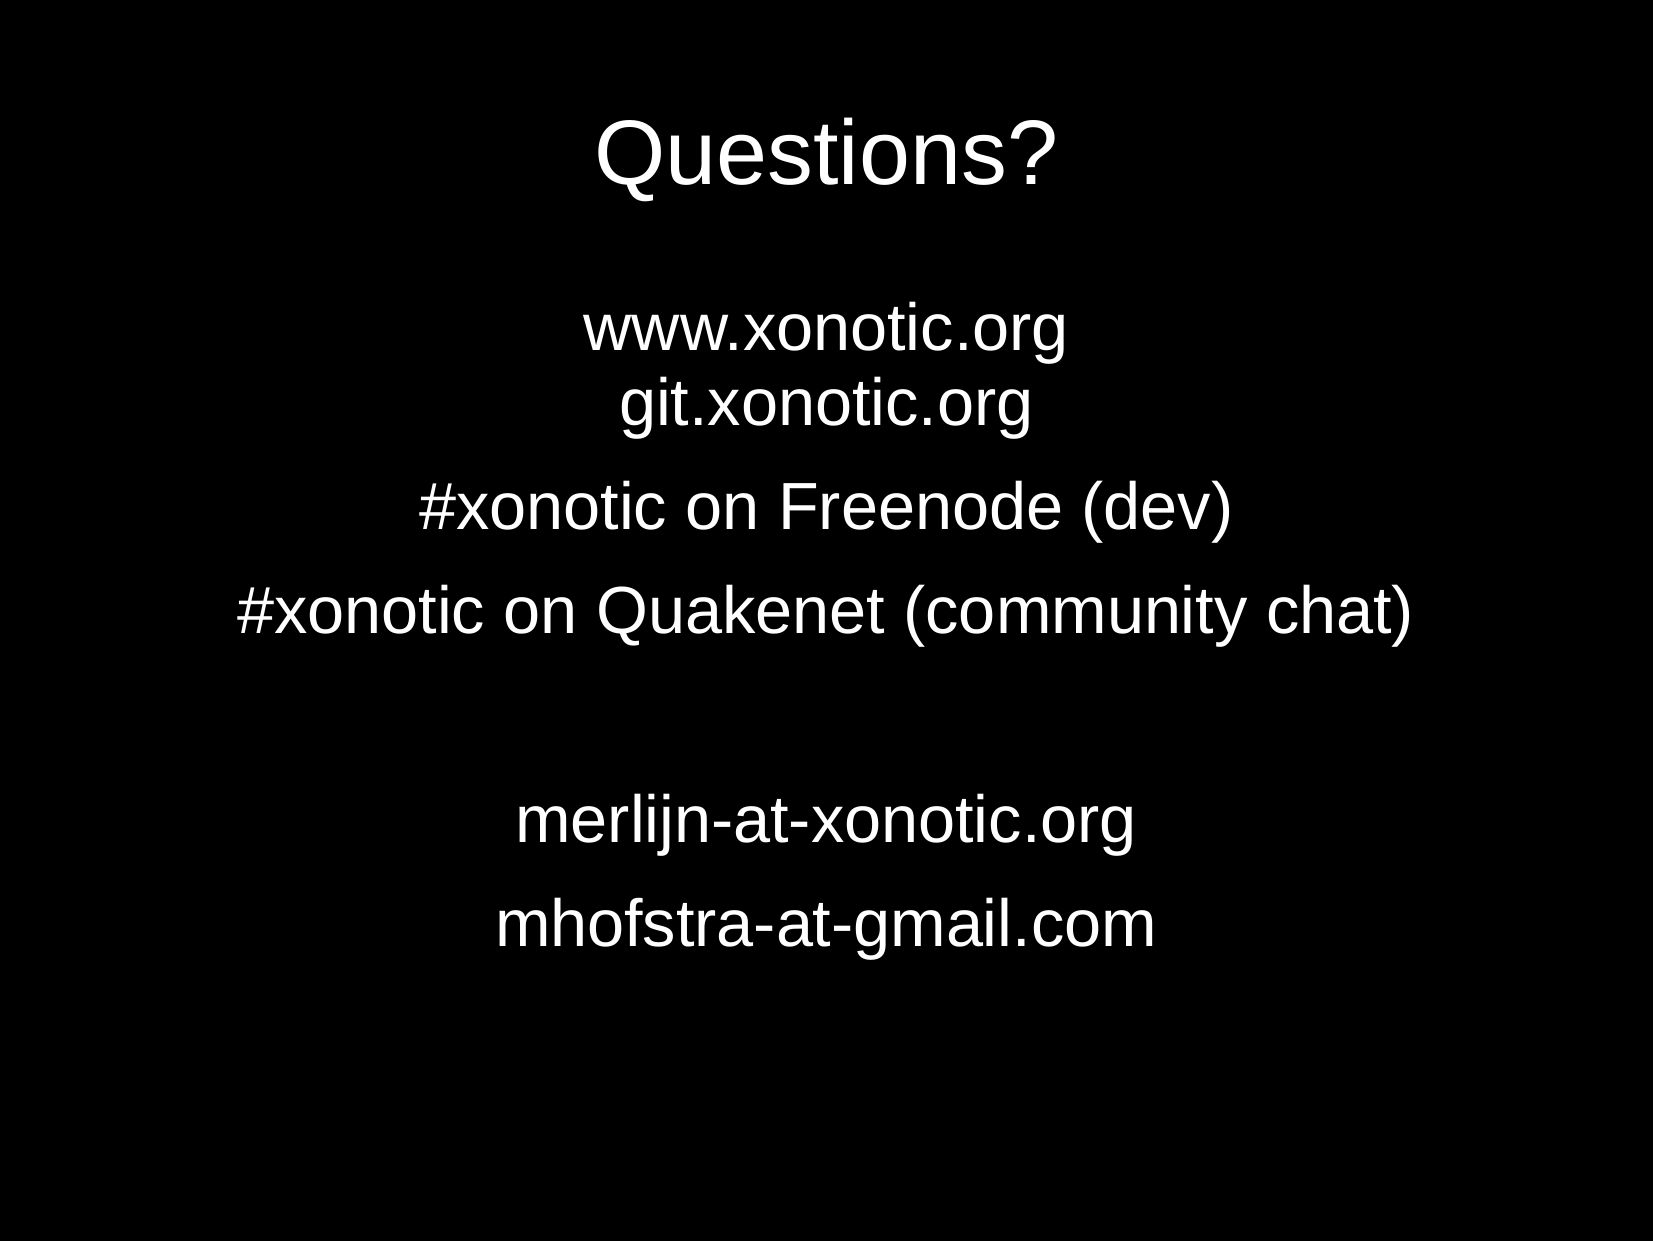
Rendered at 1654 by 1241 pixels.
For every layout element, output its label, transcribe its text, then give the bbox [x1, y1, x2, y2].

list www.xonotic.org git.xonotic.org #xonotic on Freenode (dev) #xonotic on Quakenet (community chat) merlijn-at-xonotic.org mhofstra-at-gmail.com [82, 290, 1571, 1109]
title Questions? [82, 49, 1571, 257]
